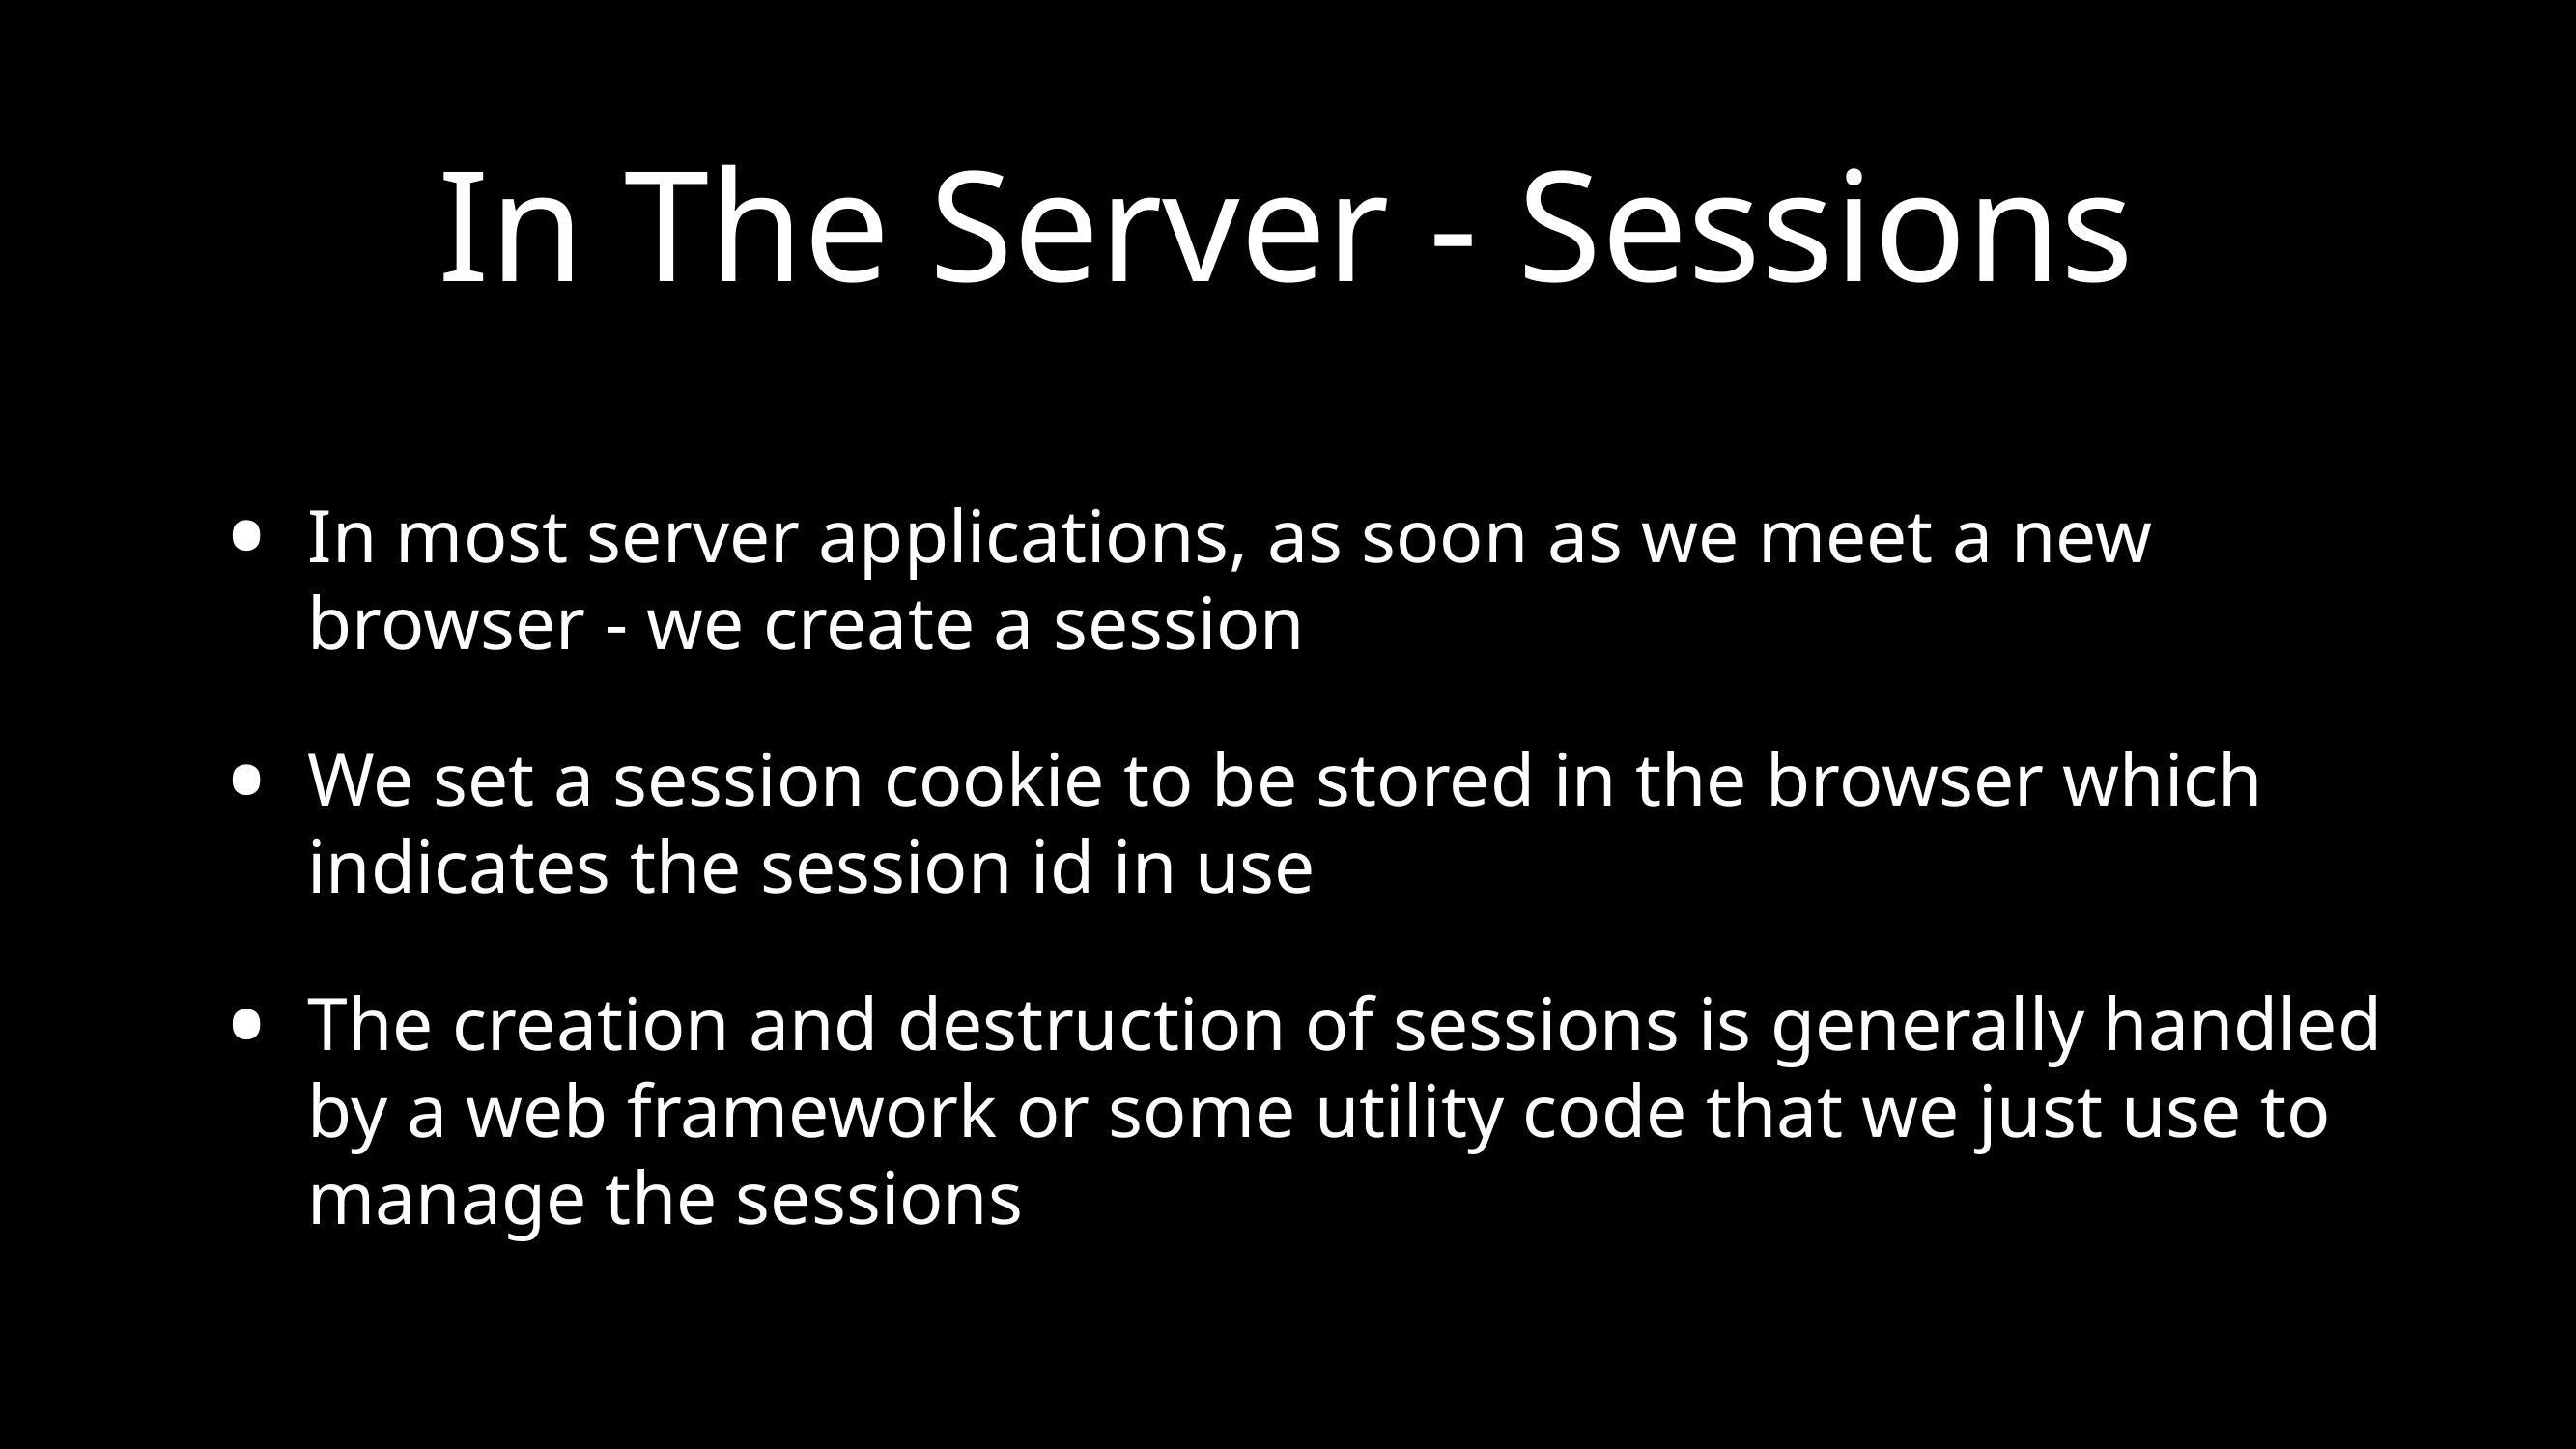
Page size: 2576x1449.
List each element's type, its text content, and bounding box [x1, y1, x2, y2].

list In most server applications, as soon as we meet a new browser - we create a session We set a session cookie to be stored in the browser which indicates the session id in use The creation and destruction of sessions is generally handled by a web framework or some utility code that we just use to manage the sessions [183, 412, 2392, 1317]
title In The Server - Sessions [183, 38, 2392, 403]
